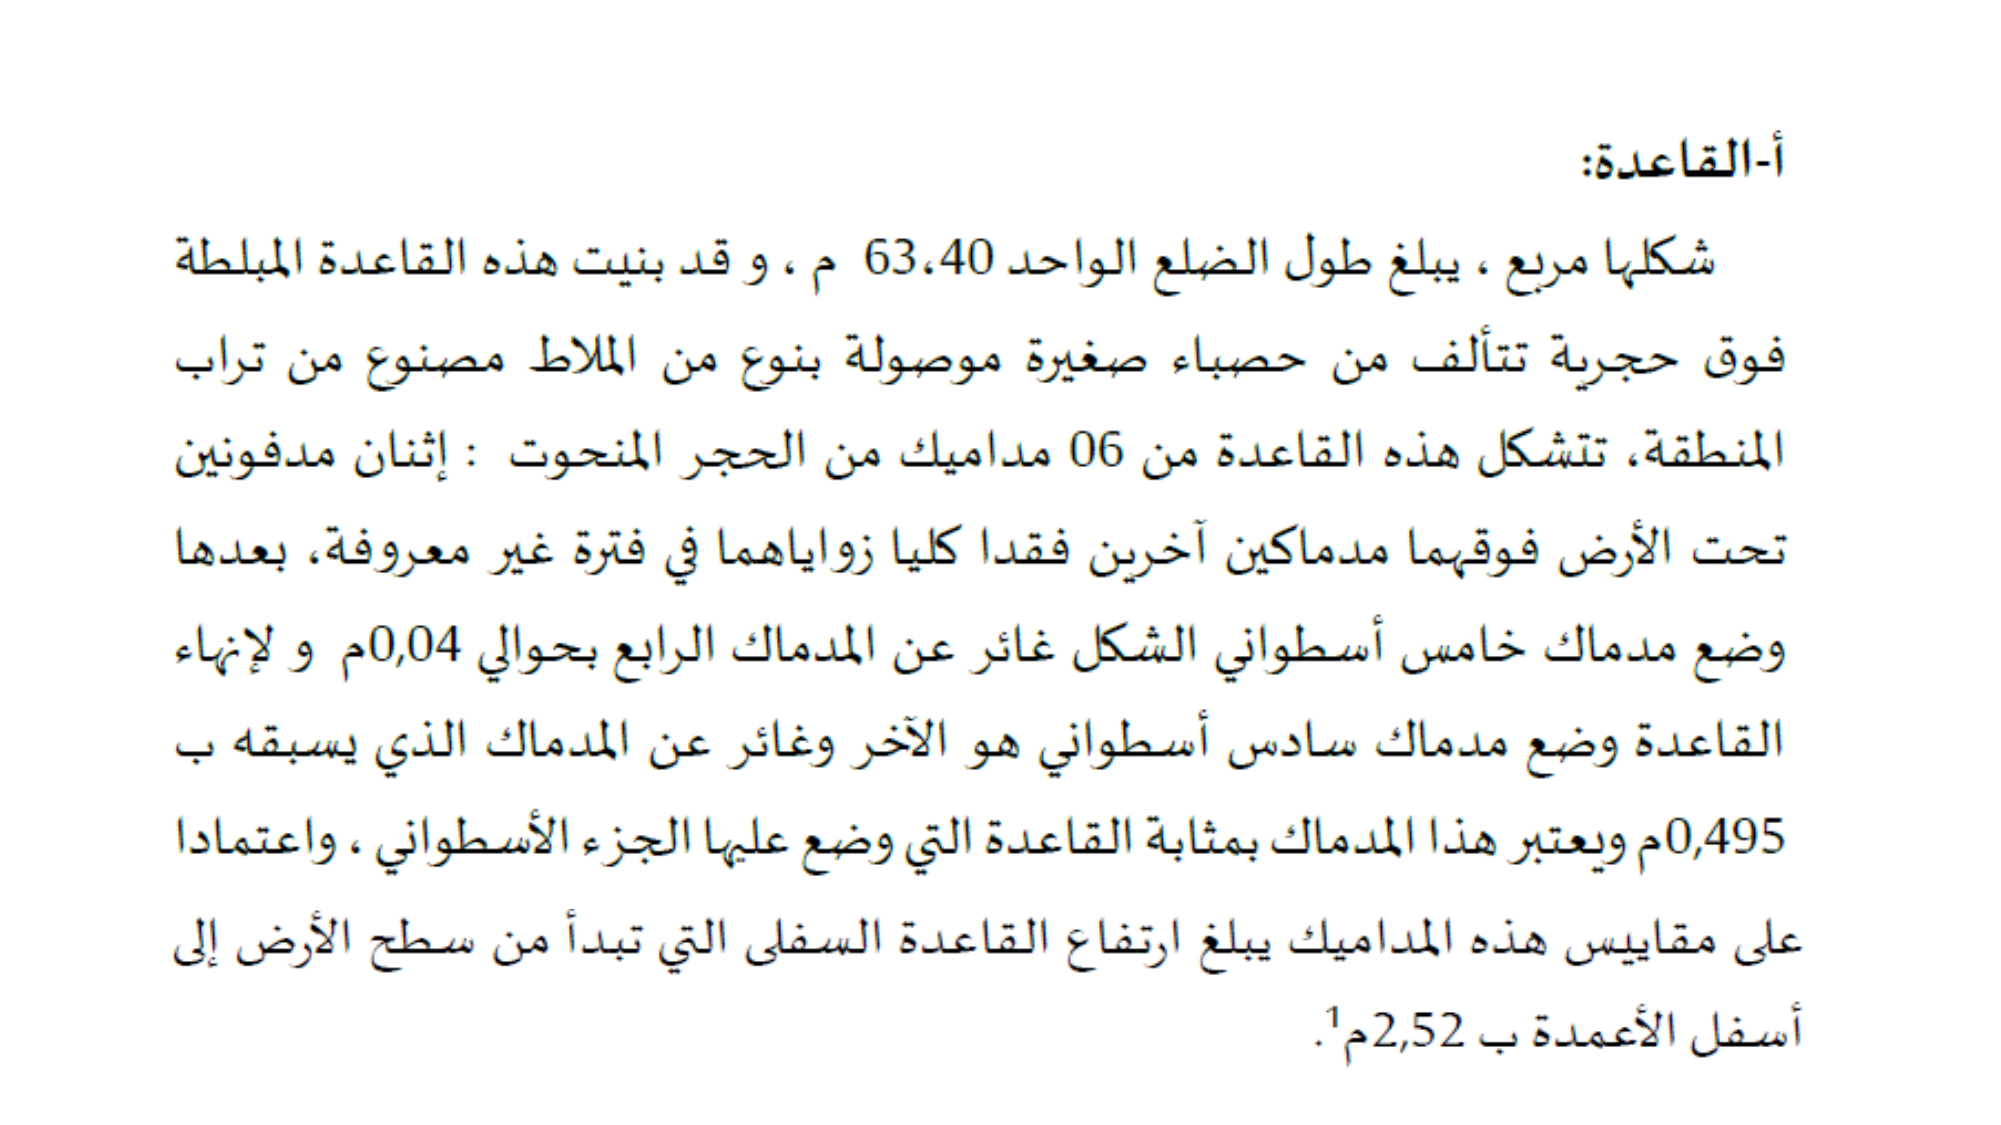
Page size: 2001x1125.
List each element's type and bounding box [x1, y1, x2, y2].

picture [166, 909, 1863, 1078]
picture [166, 100, 1834, 905]
